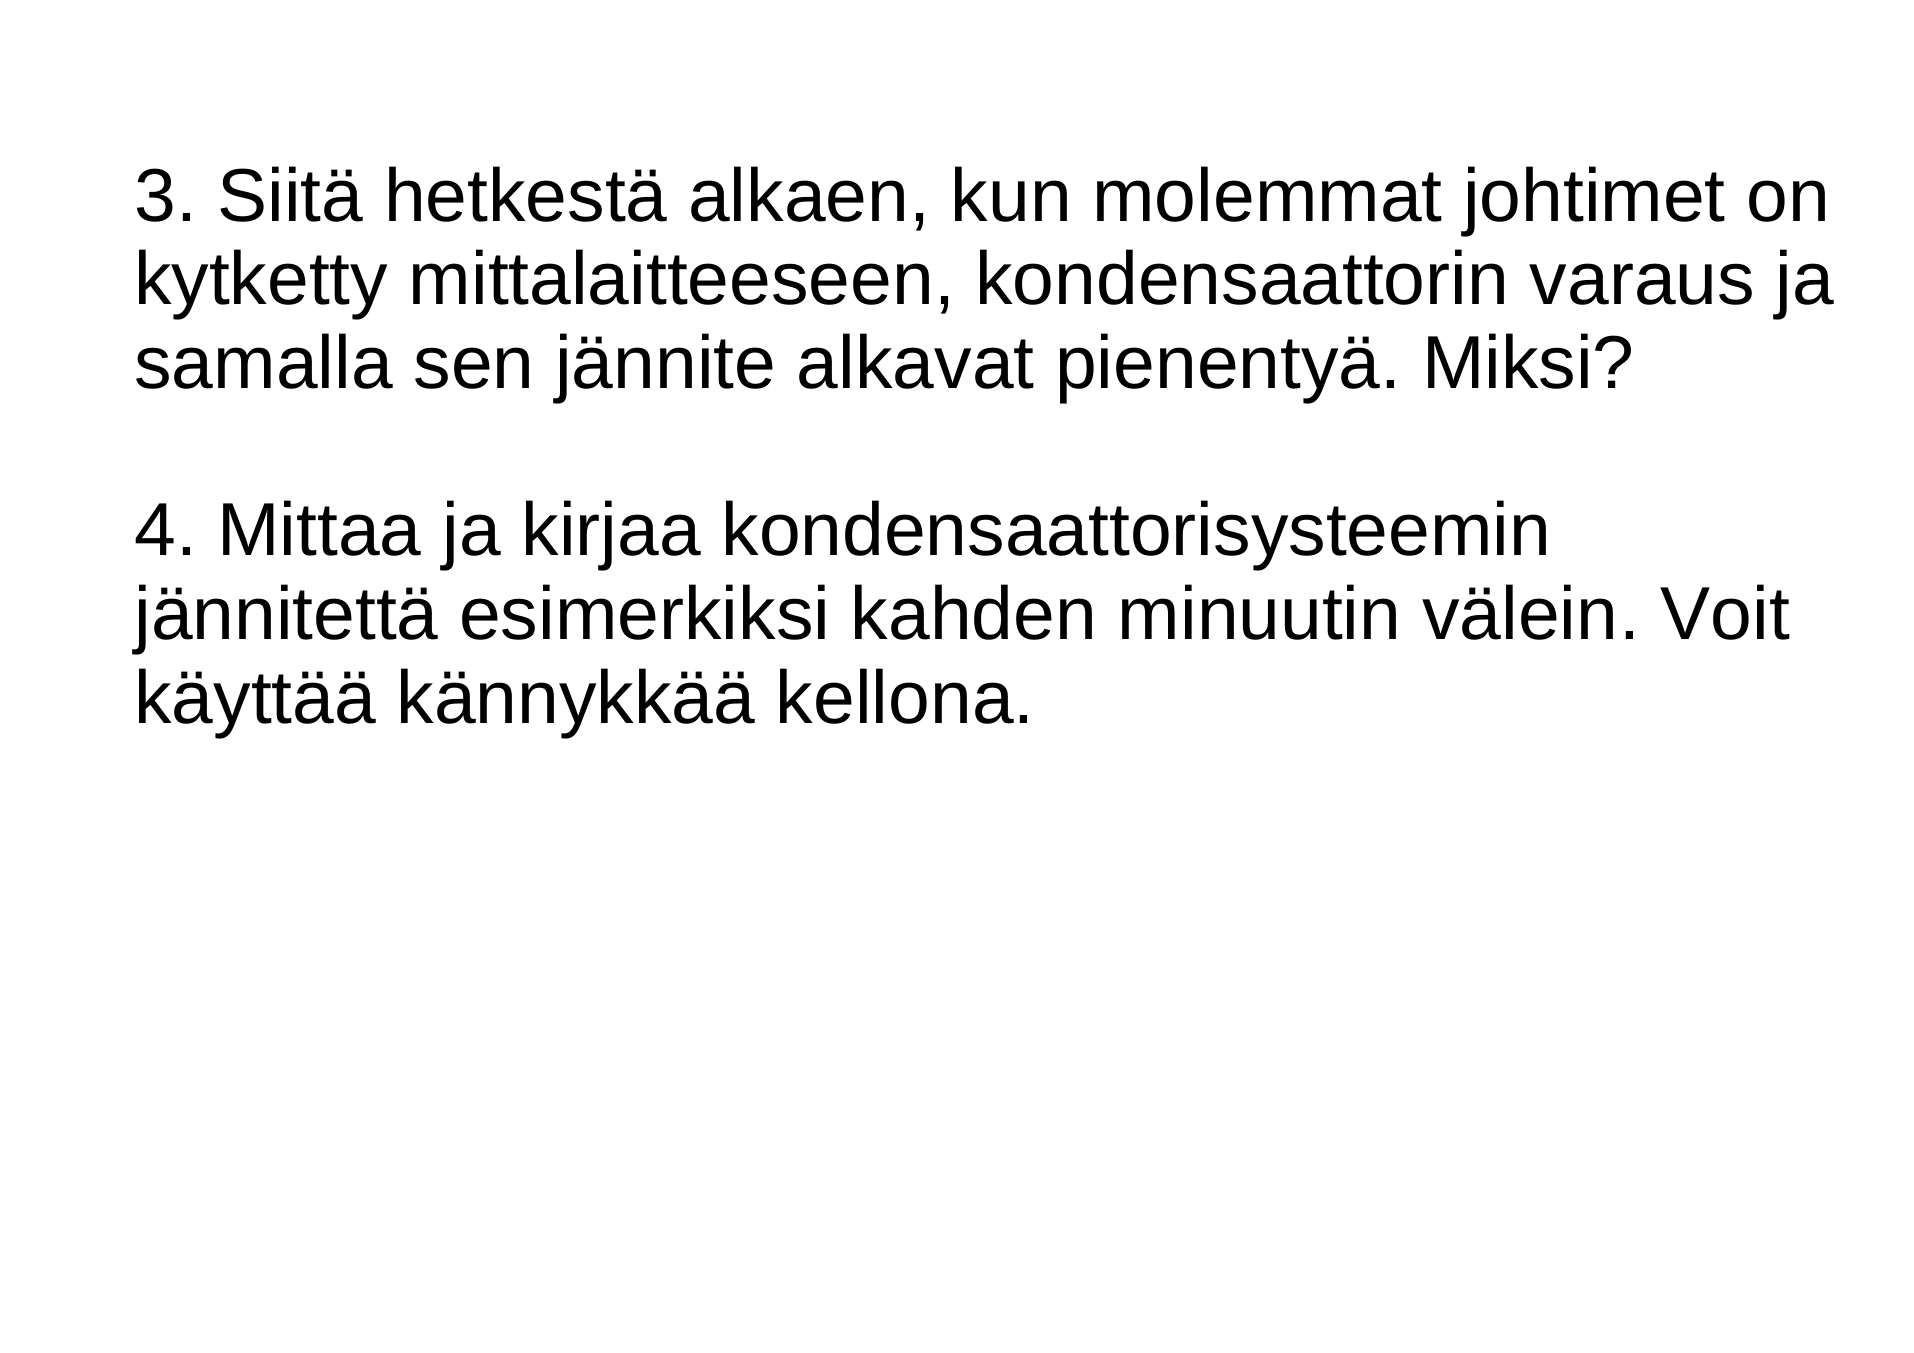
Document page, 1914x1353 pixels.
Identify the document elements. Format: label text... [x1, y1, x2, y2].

text_box 3. Siitä hetkestä alkaen, kun molemmat johtimet on kytketty mittalaitteeseen, kondensaattorin varaus ja samalla sen jännite alkavat pienentyä. Miksi? 4. Mittaa ja kirjaa kondensaattorisysteemin jännitettä esimerkiksi kahden minuutin välein. Voit käyttää kännykkää kellona. [119, 141, 1859, 891]
